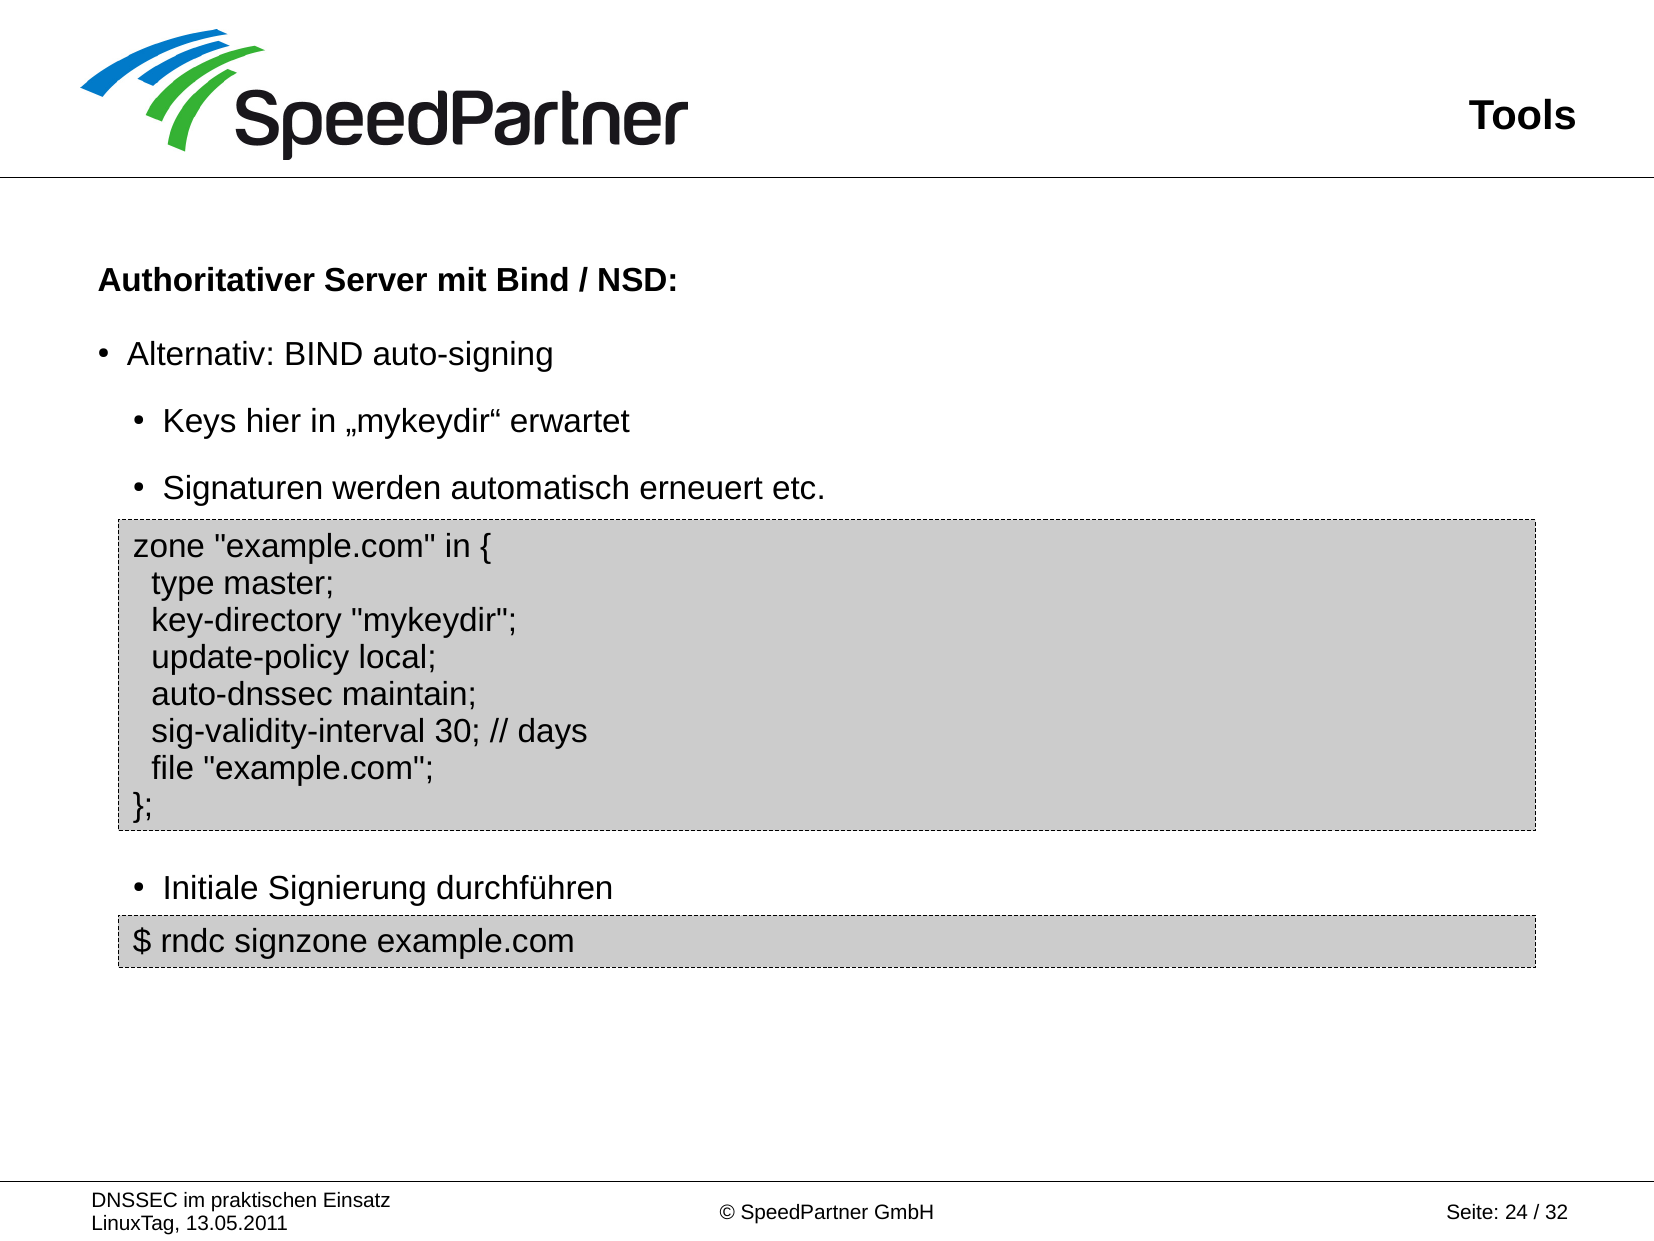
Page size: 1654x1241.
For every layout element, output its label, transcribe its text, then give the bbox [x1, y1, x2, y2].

text_box $ rndc signzone example.com [118, 915, 1536, 968]
text_box zone "example.com" in { type master; key-directory "mykeydir"; update-policy local; auto-dnssec maintain; sig-validity-interval 30; // days file "example.com"; }; [118, 519, 1536, 831]
title Tools [590, 70, 1577, 160]
text_box Authoritativer Server mit Bind / NSD: Alternativ: BIND auto-signing Keys hier in „mykeydir“ erwartet Signaturen werden automatisch erneuert etc. Initiale Signierung durchführen [82, 253, 1565, 1151]
picture [80, 29, 688, 160]
